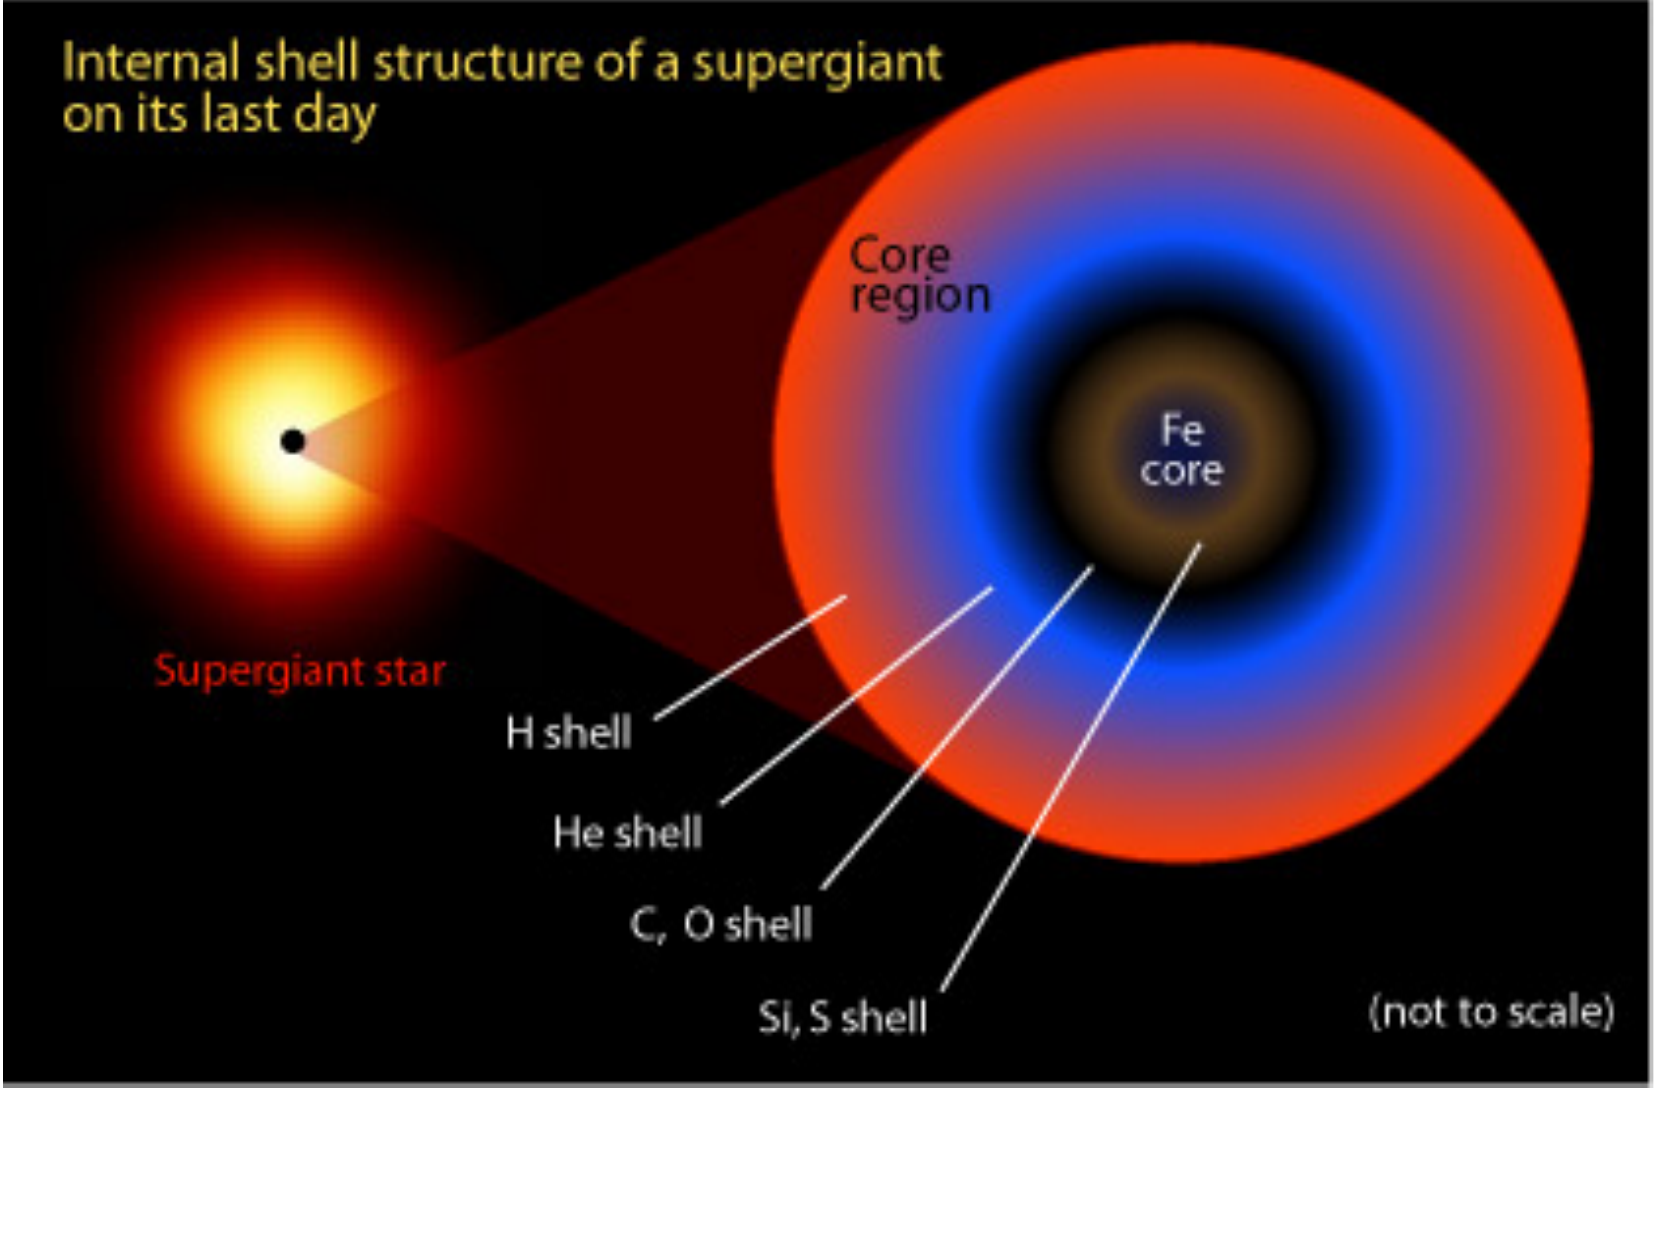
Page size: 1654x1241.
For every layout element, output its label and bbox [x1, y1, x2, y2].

picture [3, 0, 1654, 1088]
